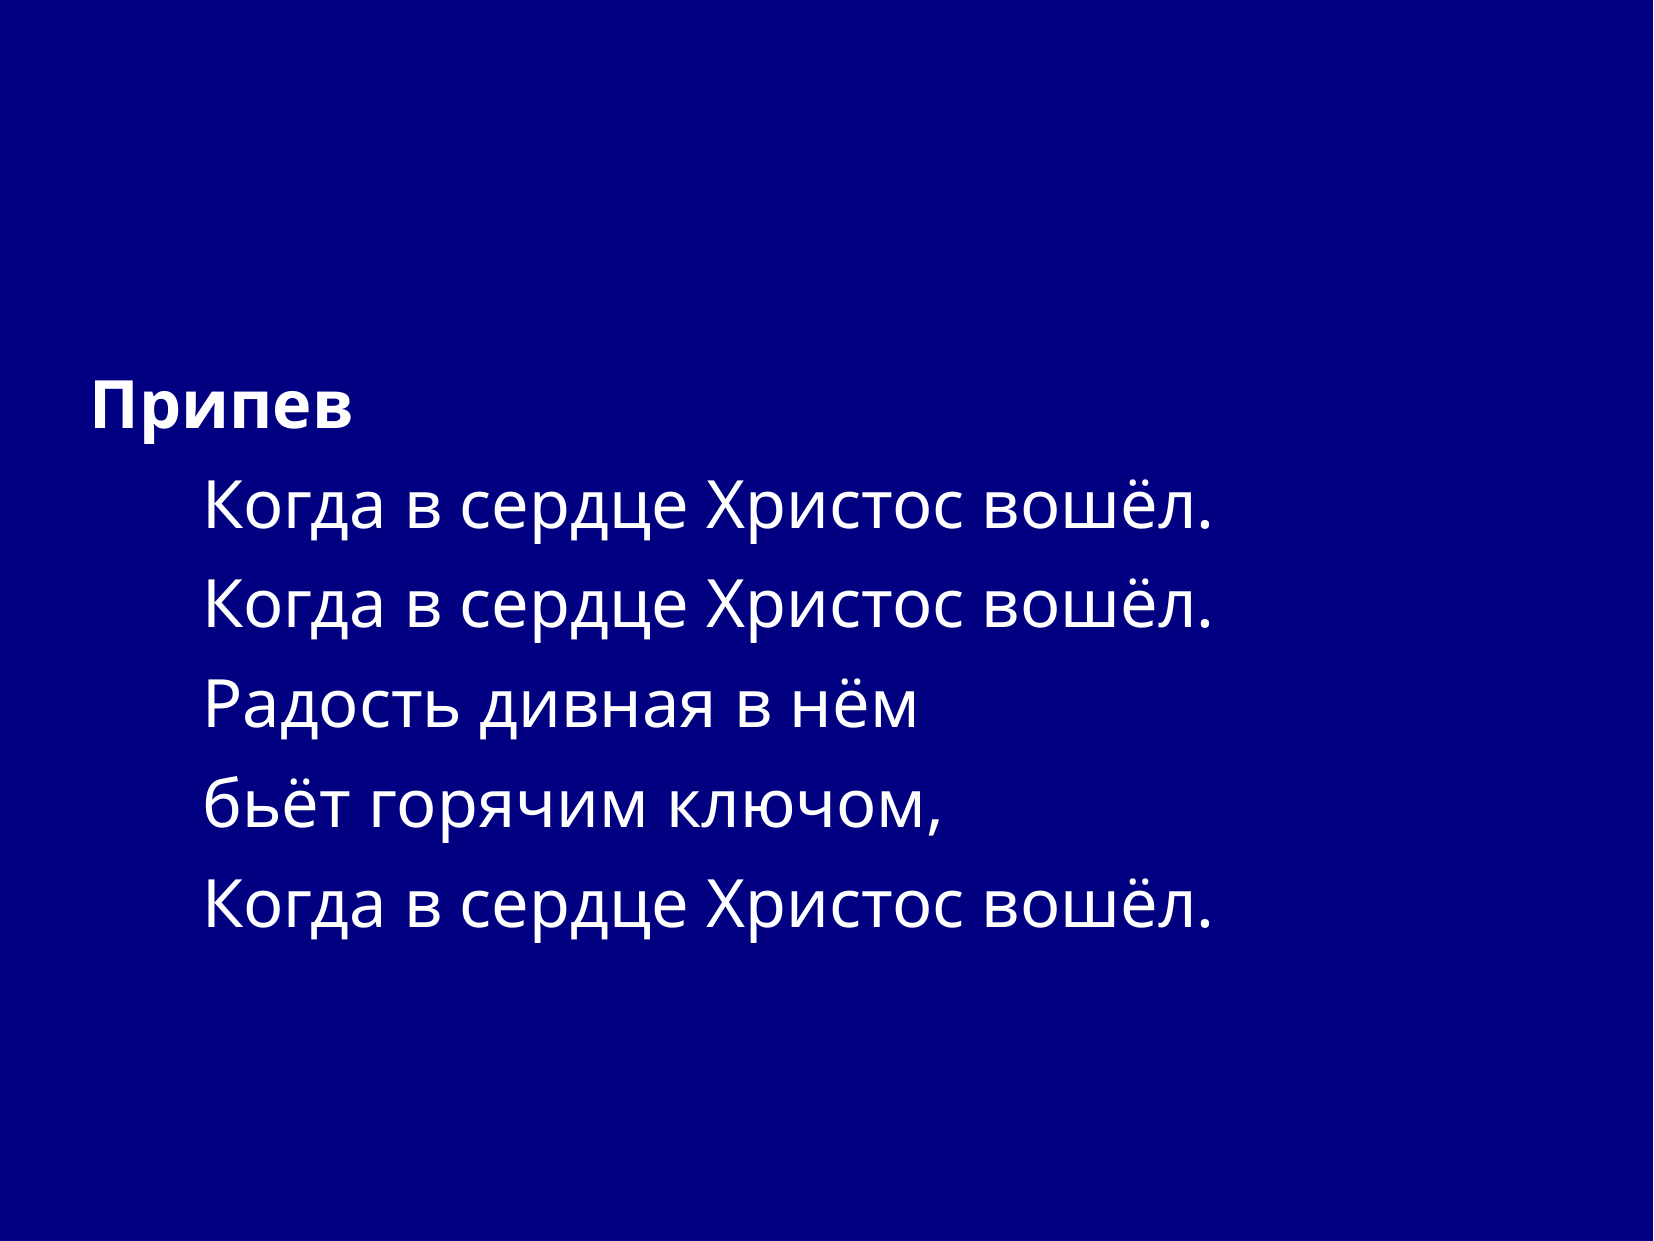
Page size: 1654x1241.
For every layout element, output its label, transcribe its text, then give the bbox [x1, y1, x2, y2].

text_box Припев Когда в сердце Христос вошёл. Когда в сердце Христос вошёл. Радость дивная в нём бьёт горячим ключом, Когда в сердце Христос вошёл. [75, 150, 1576, 1163]
